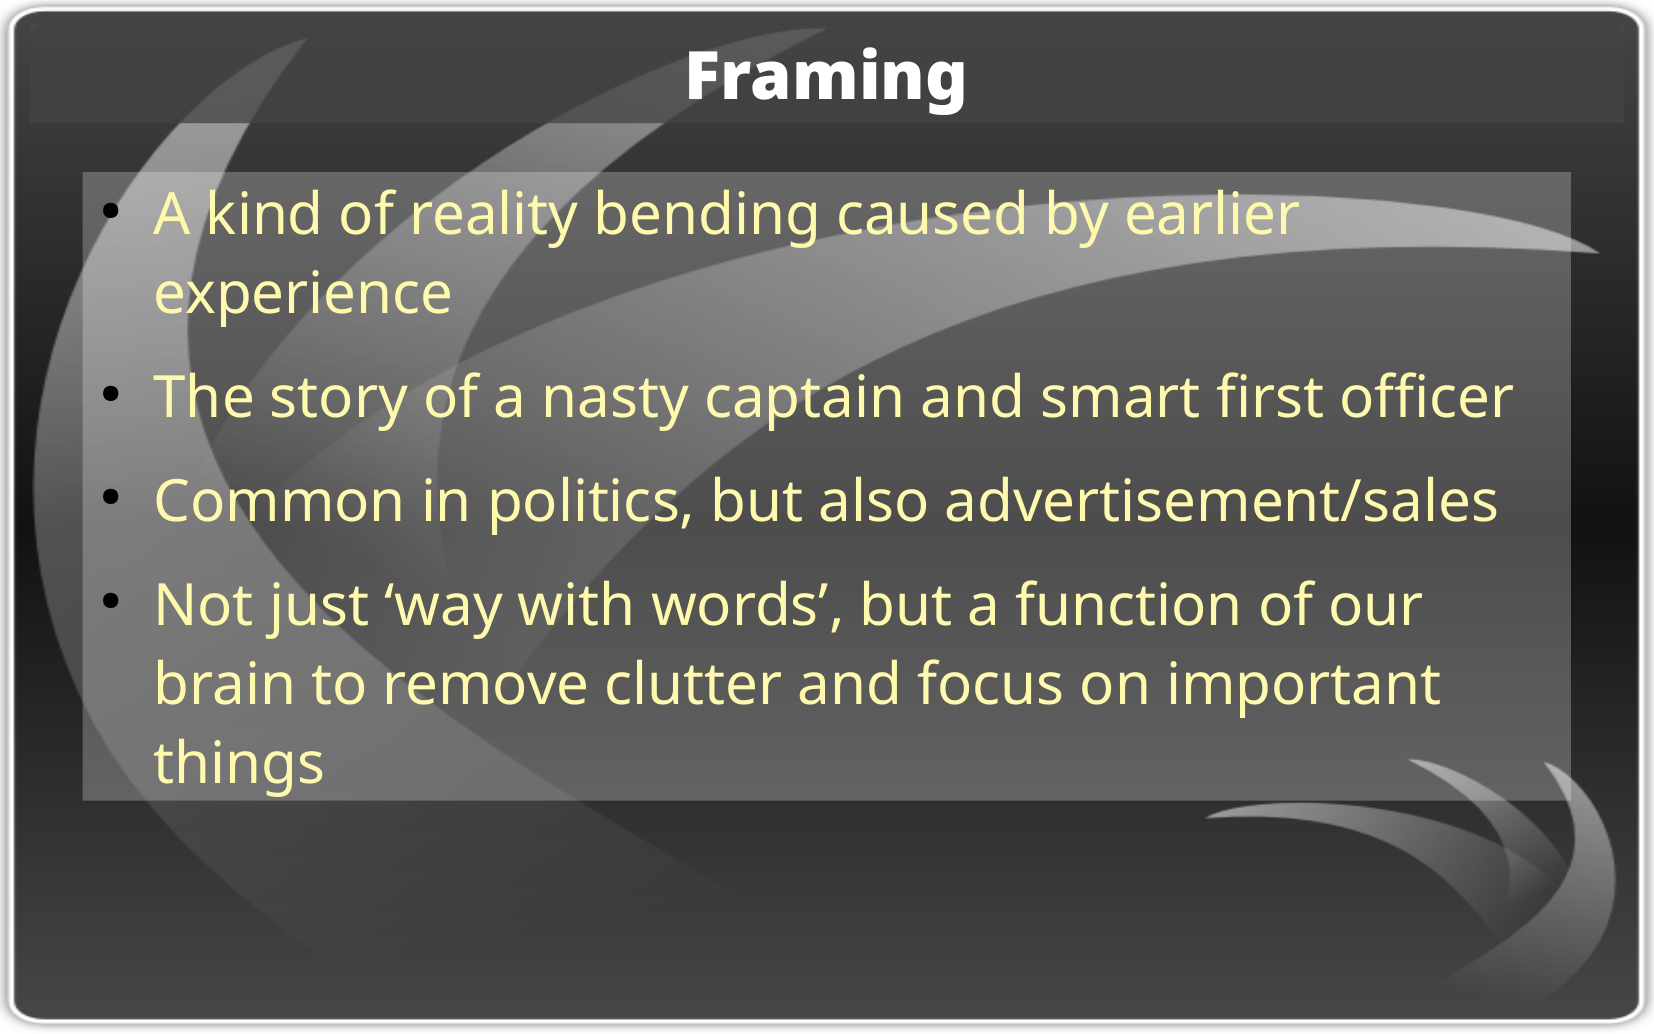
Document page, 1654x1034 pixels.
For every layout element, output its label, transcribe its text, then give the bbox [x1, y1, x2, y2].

title Framing [29, 24, 1625, 124]
list A kind of reality bending caused by earlier experience The story of a nasty captain and smart first officer Common in politics, but also advertisement/sales Not just ‘way with words’, but a function of our brain to remove clutter and focus on important things [82, 172, 1571, 772]
picture [0, 0, 1654, 1034]
